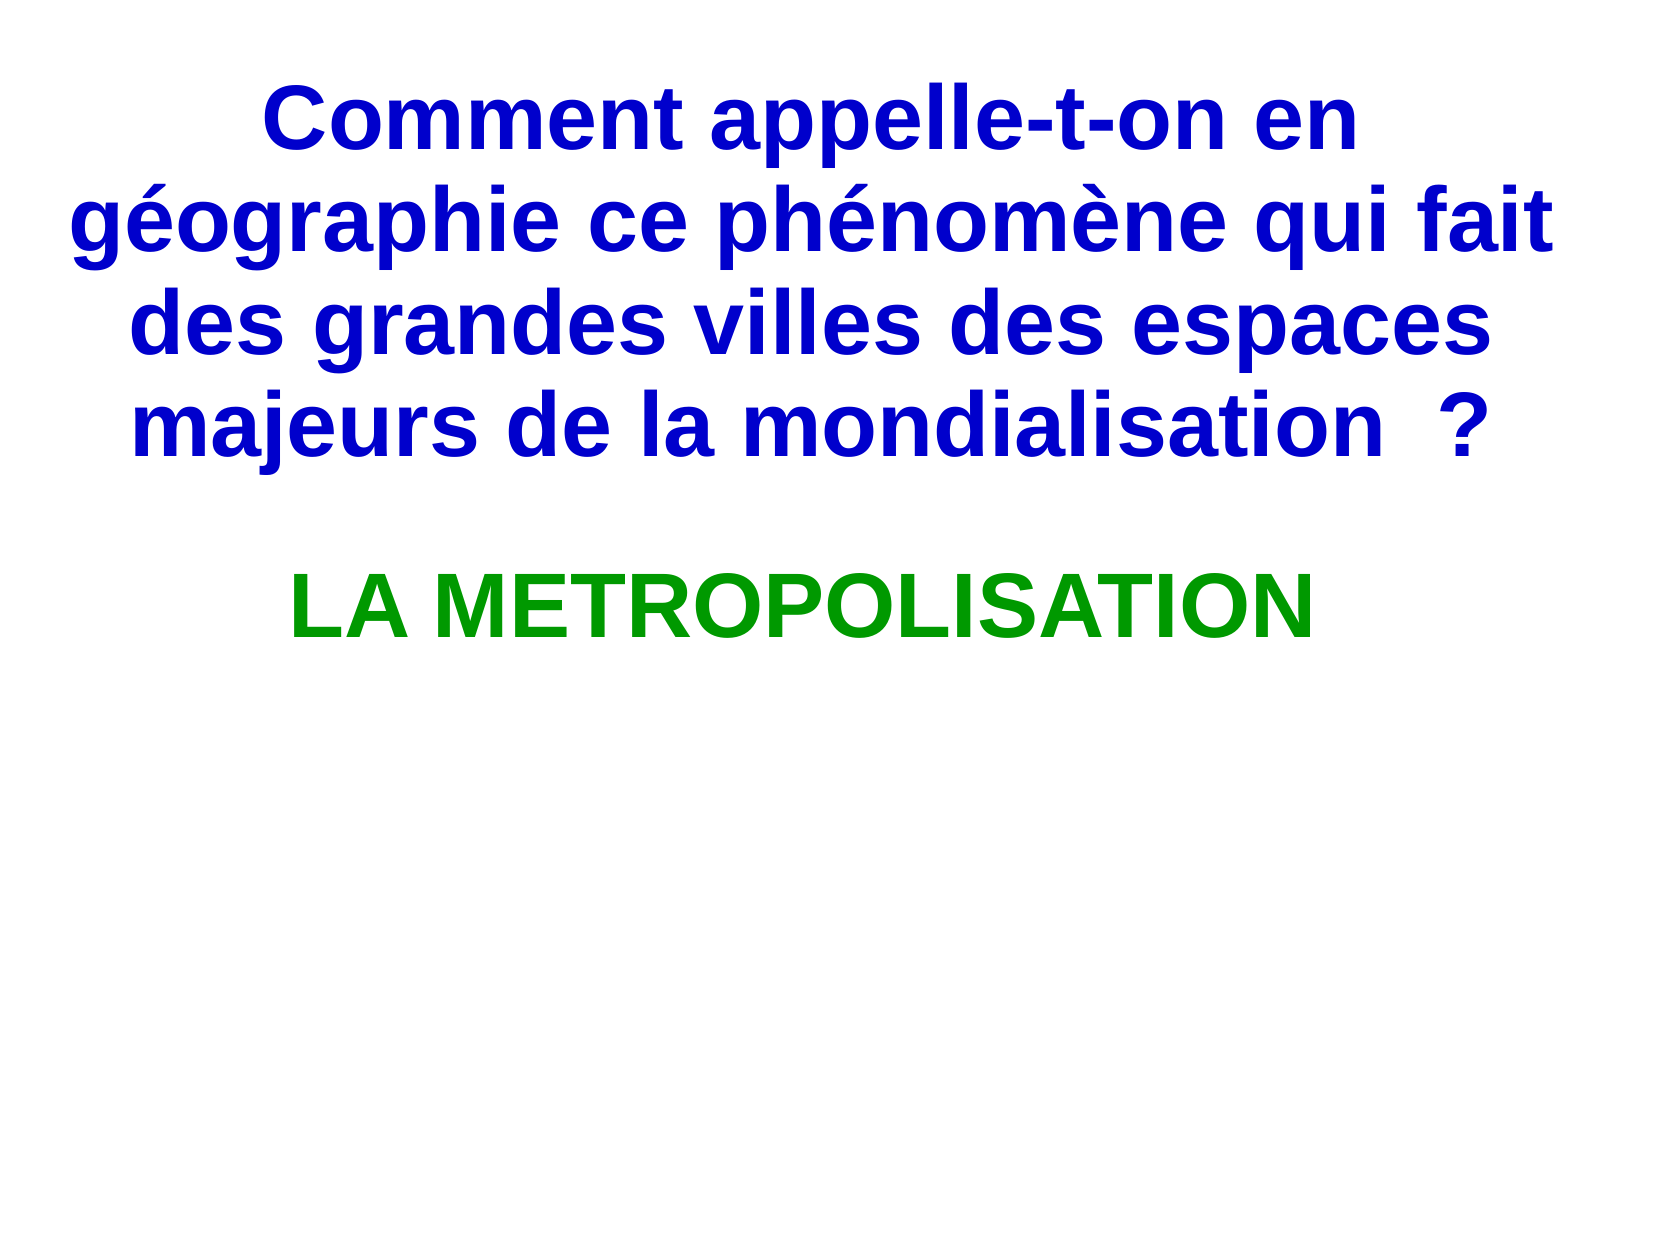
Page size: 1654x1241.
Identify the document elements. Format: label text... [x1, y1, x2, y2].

text_box Comment appelle-t-on en géographie ce phénomène qui fait des grandes villes des espaces majeurs de la mondialisation ? [29, 59, 1595, 484]
title LA METROPOLISATION [59, 501, 1548, 710]
